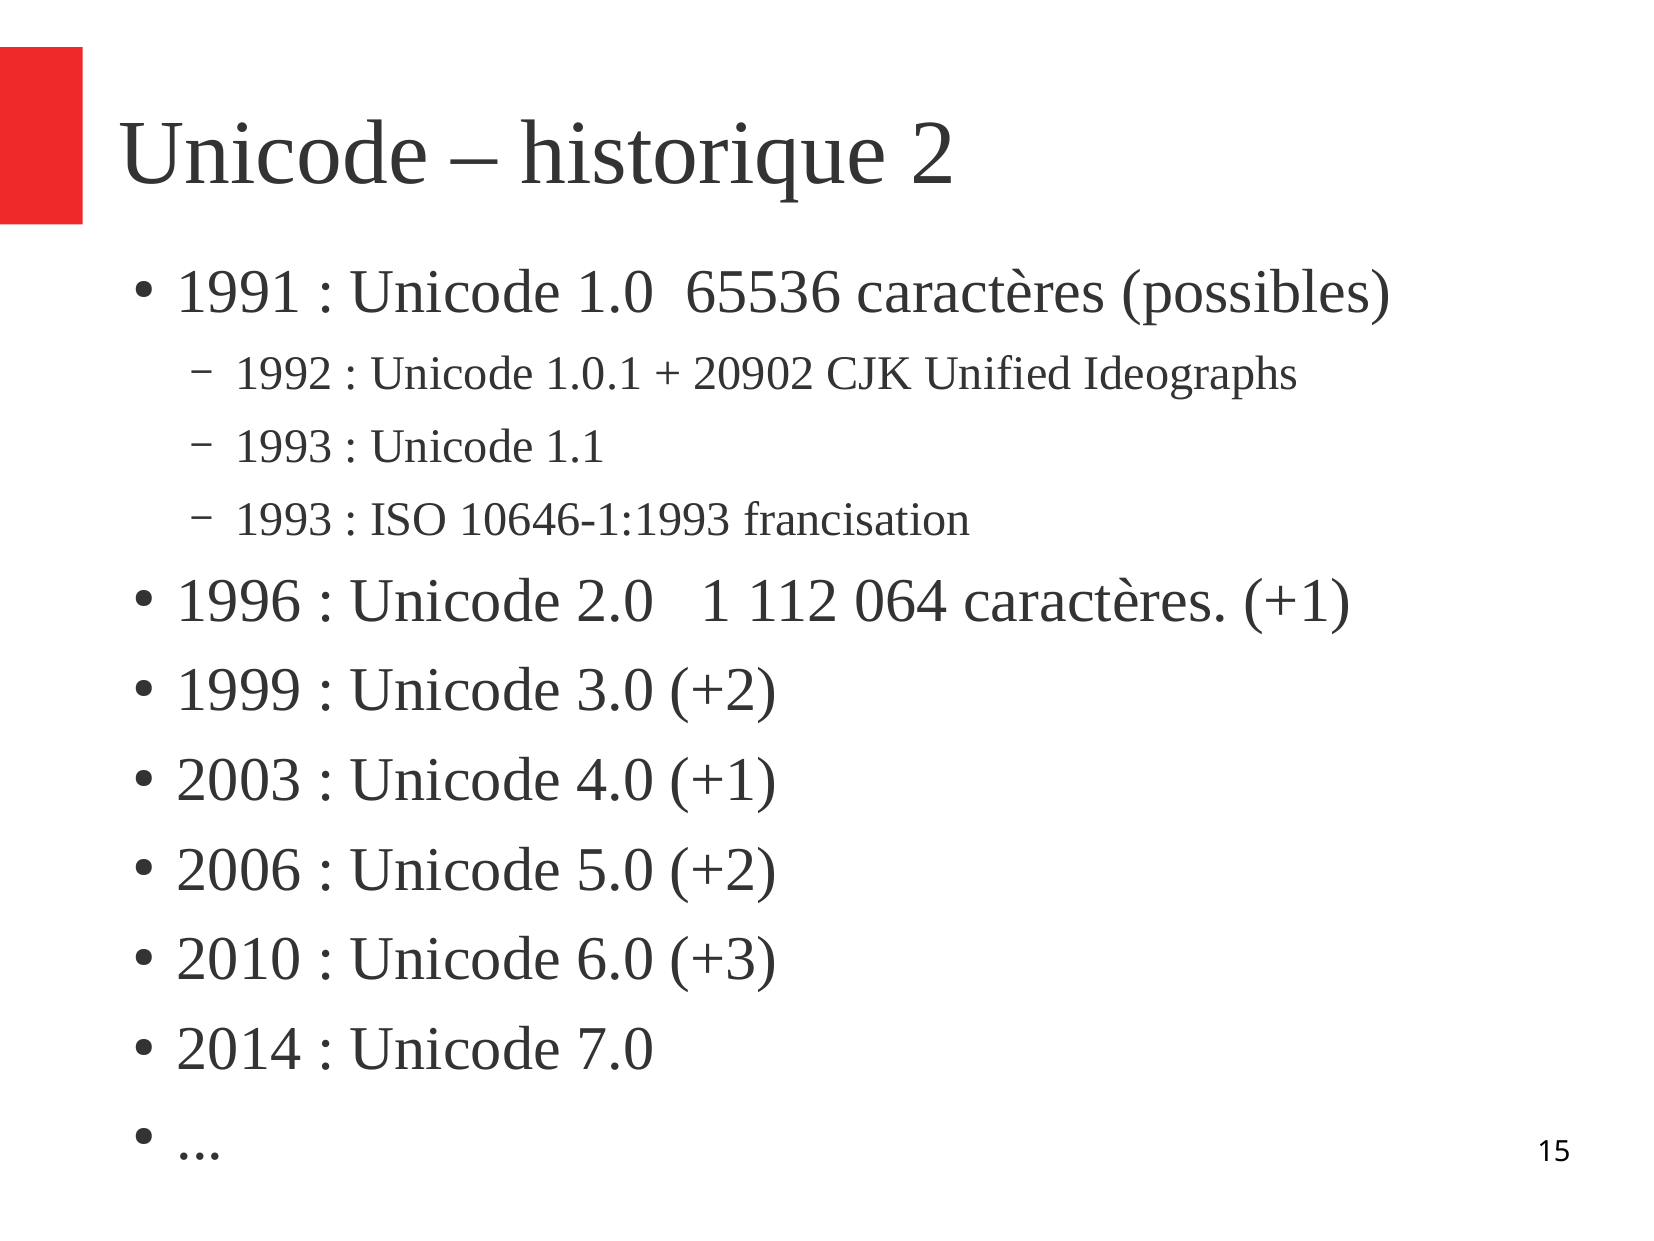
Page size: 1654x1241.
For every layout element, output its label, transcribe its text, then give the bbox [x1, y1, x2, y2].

list 1991 : Unicode 1.0 65536 caractères (possibles) 1992 : Unicode 1.0.1 + 20902 CJK Unified Ideographs 1993 : Unicode 1.1 1993 : ISO 10646-1:1993 francisation 1996 : Unicode 2.0 1 112 064 caractères. (+1) 1999 : Unicode 3.0 (+2) 2003 : Unicode 4.0 (+1) 2006 : Unicode 5.0 (+2) 2010 : Unicode 6.0 (+3) 2014 : Unicode 7.0 ... [118, 256, 1536, 1182]
title Unicode – historique 2 [118, 49, 1571, 257]
